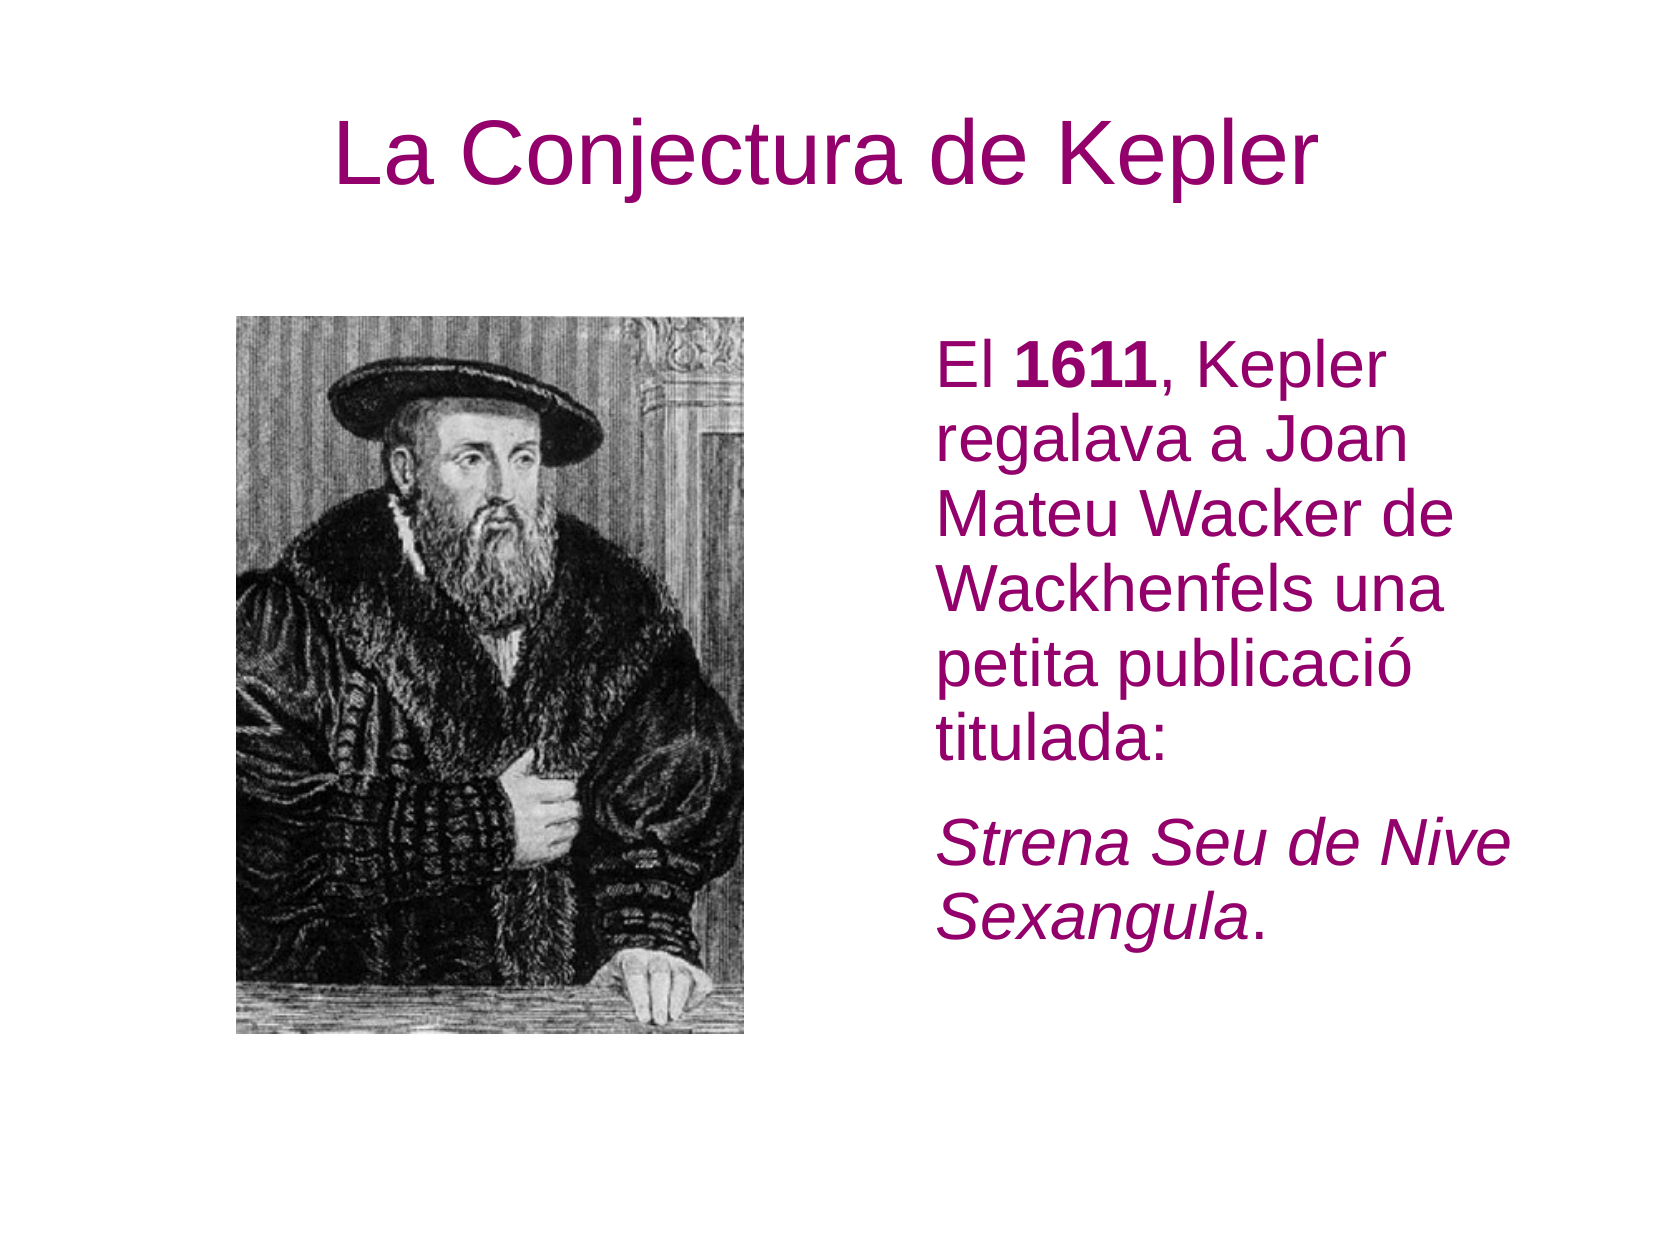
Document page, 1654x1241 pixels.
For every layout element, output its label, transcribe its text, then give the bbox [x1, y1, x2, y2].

picture [206, 316, 744, 1034]
title La Conjectura de Kepler [82, 49, 1571, 257]
list El 1611, Kepler regalava a Joan Mateu Wacker de Wackhenfels una petita publicació titulada: Strena Seu de Nive Sexangula. [864, 326, 1592, 1131]
